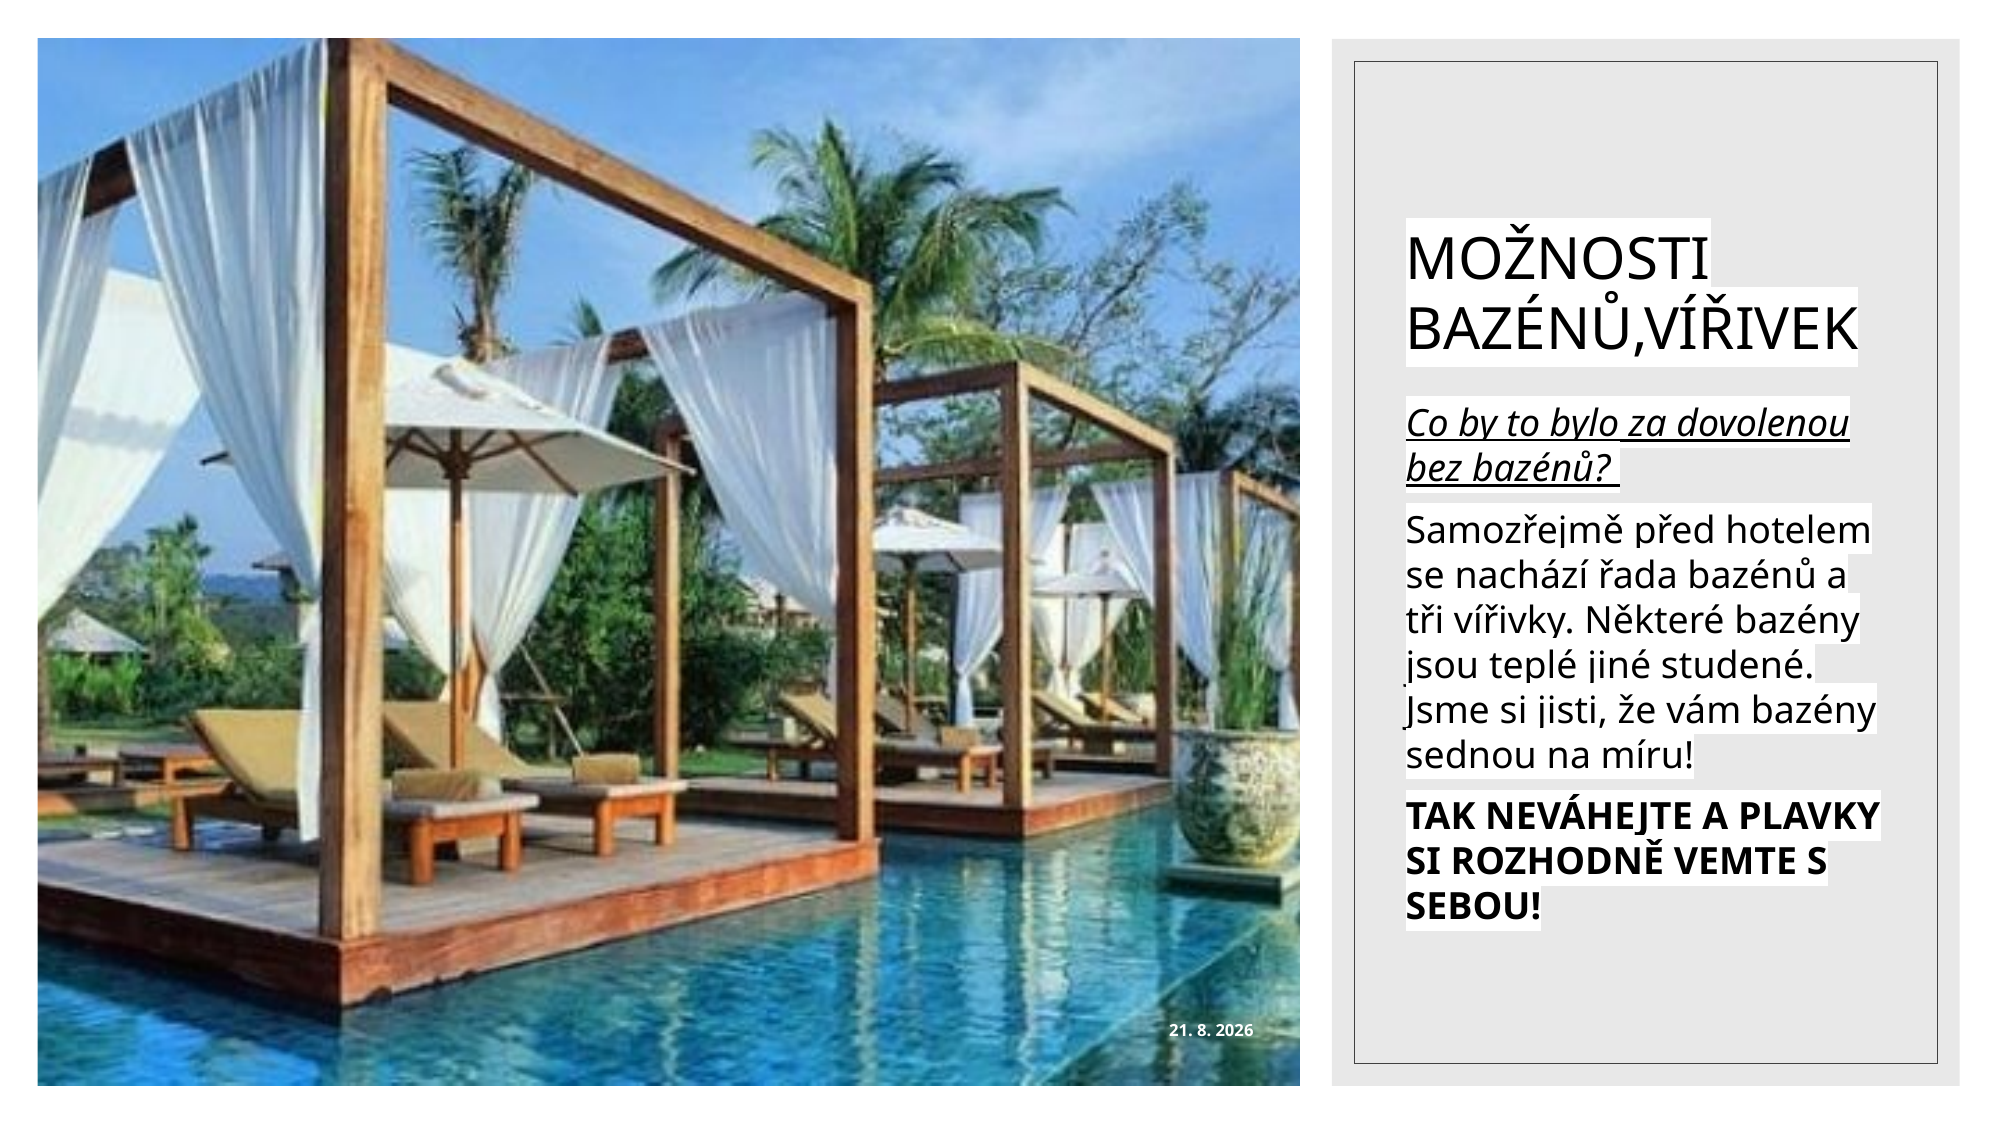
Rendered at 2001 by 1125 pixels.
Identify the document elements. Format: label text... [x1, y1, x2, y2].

title MOŽNOSTI BAZÉNŮ,VÍŘIVEK [1390, 98, 1907, 369]
slide_number 7. 5. 2020 [928, 990, 1269, 1050]
picture [37, 38, 1300, 1086]
list Co by to bylo za dovolenou bez bazénů? Samozřejmě před hotelem se nachází řada bazénů a tři vířivky. Některé bazény jsou teplé jiné studené. Jsme si jisti, že vám bazény sednou na míru! TAK NEVÁHEJTE A PLAVKY SI ROZHODNĚ VEMTE S SEBOU! [1390, 391, 1907, 968]
